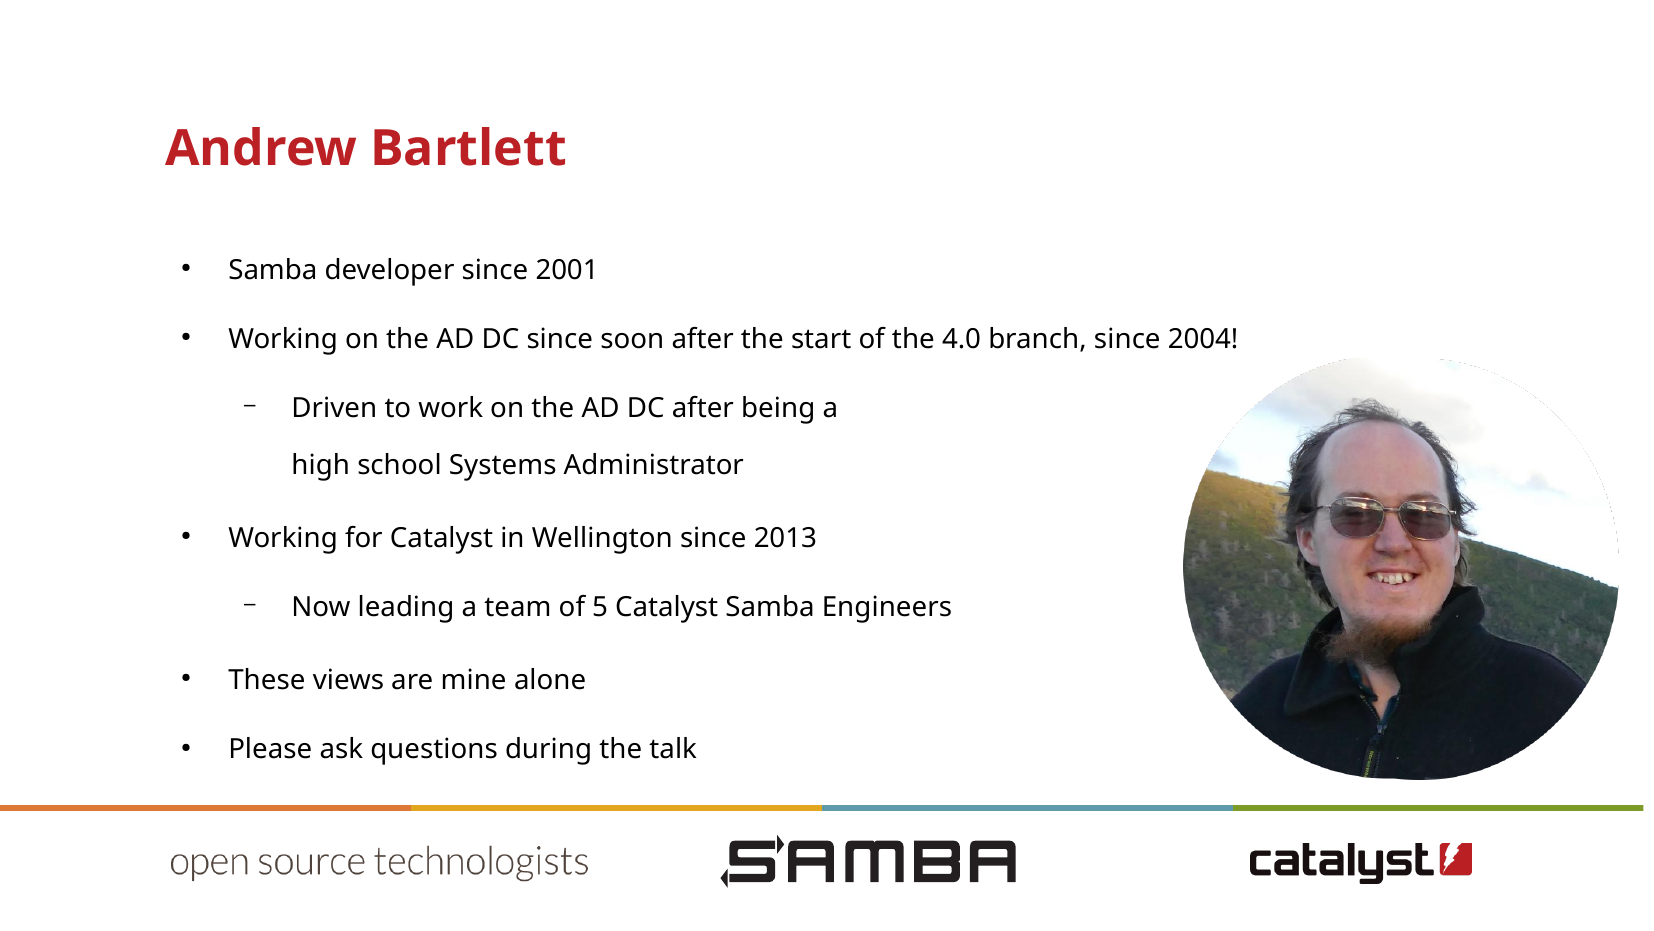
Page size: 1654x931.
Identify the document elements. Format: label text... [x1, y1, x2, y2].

title Andrew Bartlett [165, 68, 1489, 224]
picture [1183, 358, 1619, 780]
picture [0, 805, 1644, 884]
list Samba developer since 2001 Working on the AD DC since soon after the start of the 4.0 branch, since 2004! Driven to work on the AD DC after being a high school Systems Administrator Working for Catalyst in Wellington since 2013 Now leading a team of 5 Catalyst Samba Engineers These views are mine alone Please ask questions during the talk [165, 230, 1489, 770]
